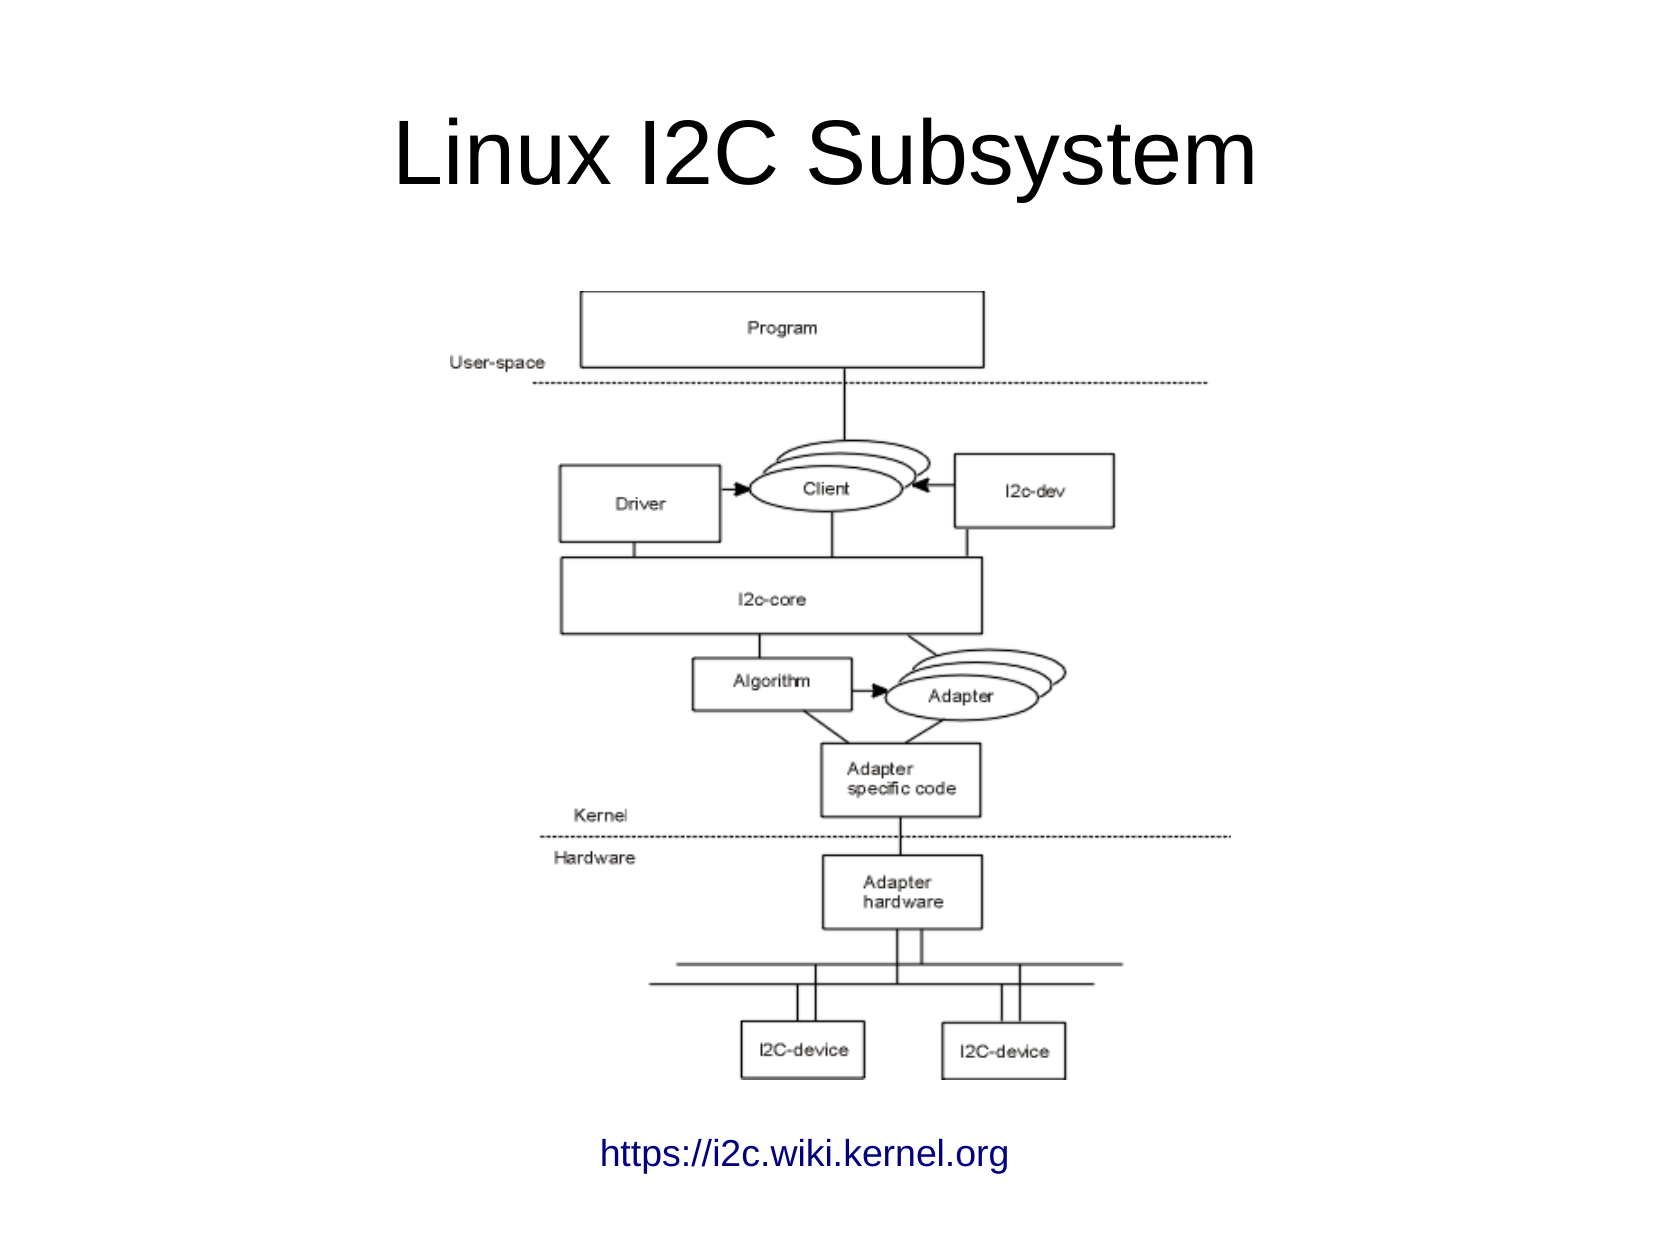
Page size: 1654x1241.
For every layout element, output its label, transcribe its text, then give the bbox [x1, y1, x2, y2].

text_box https://i2c.wiki.kernel.org [585, 1125, 1025, 1182]
picture [450, 291, 1231, 1081]
title Linux I2C Subsystem [82, 49, 1571, 257]
